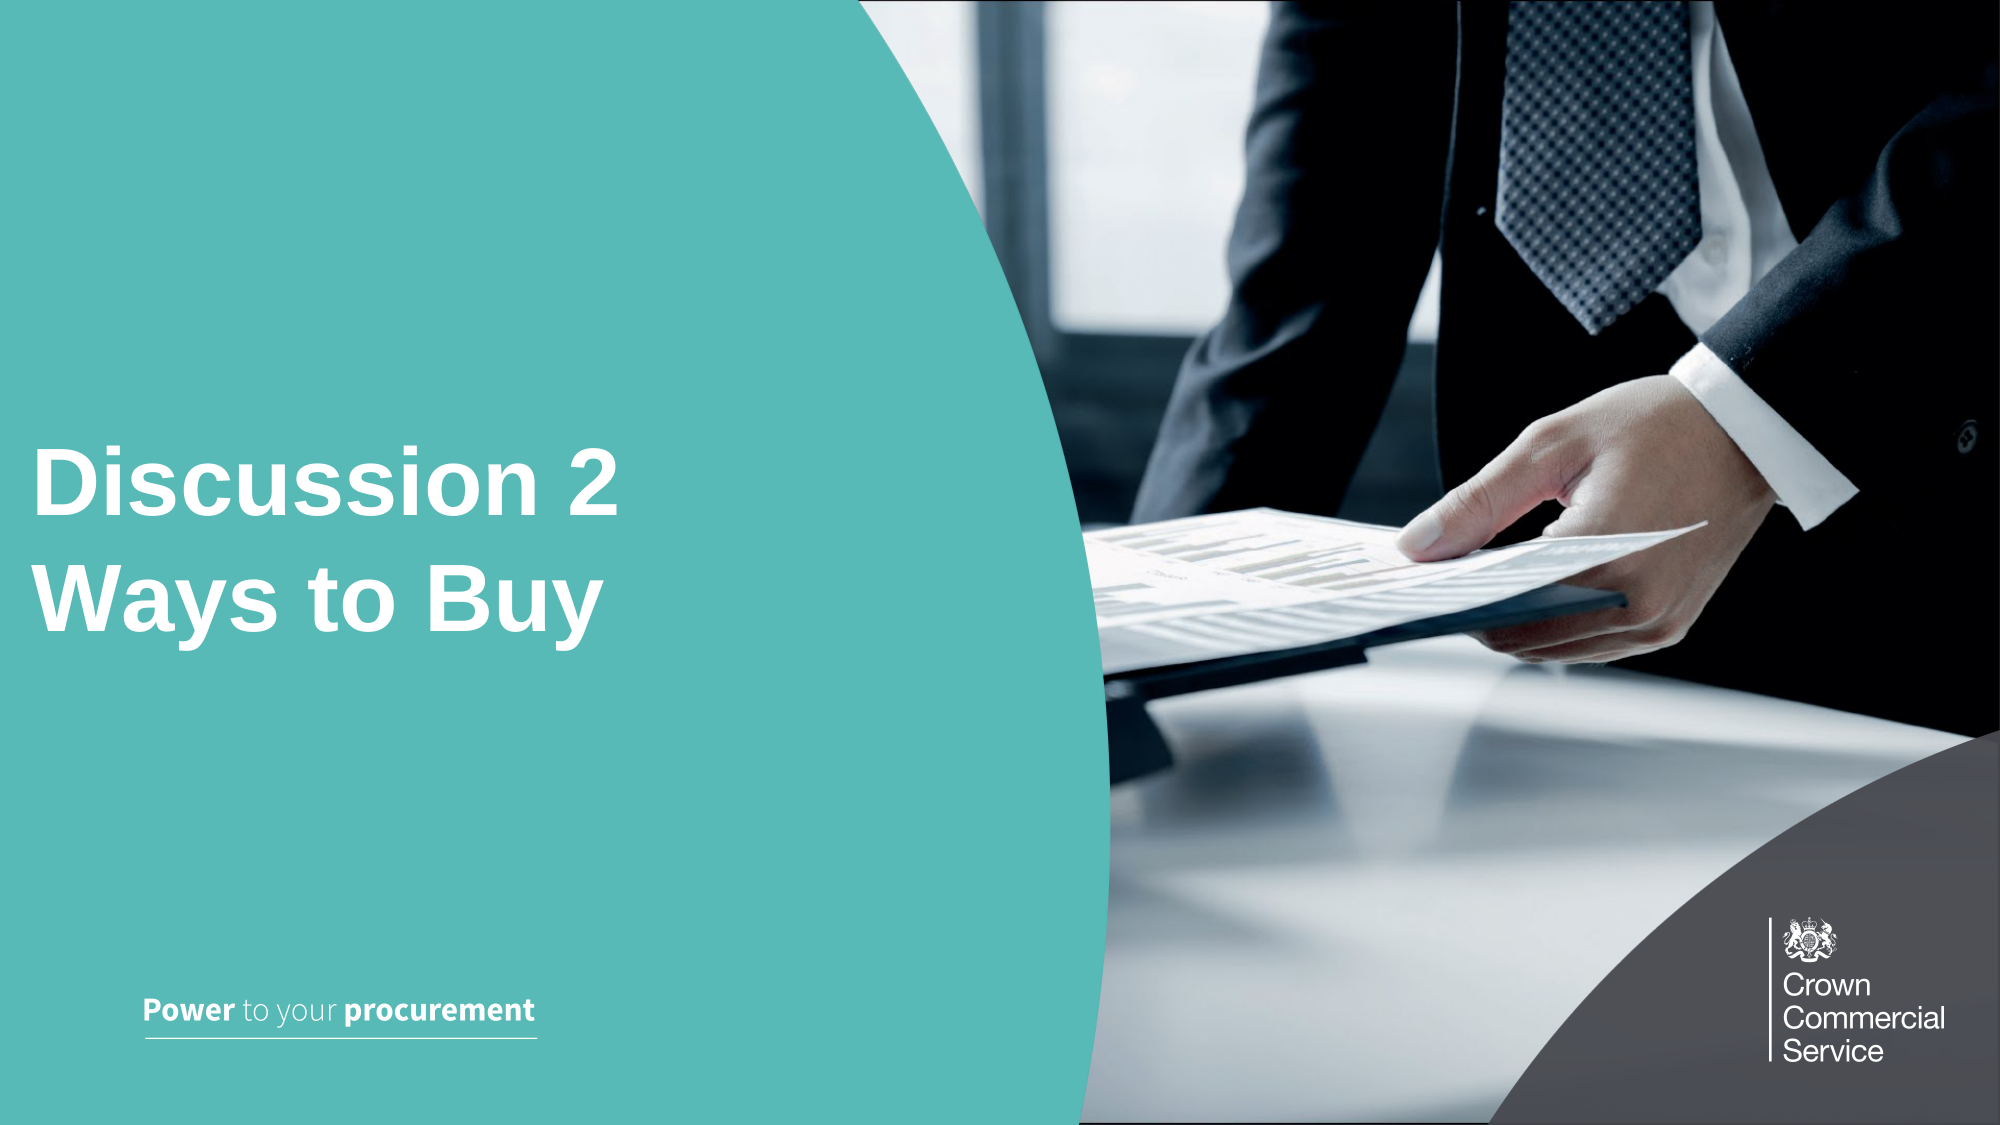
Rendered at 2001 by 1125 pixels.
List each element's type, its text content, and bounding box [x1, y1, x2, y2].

title Discussion 2 Ways to Buy [31, 418, 1005, 844]
picture [0, 0, 2000, 1125]
